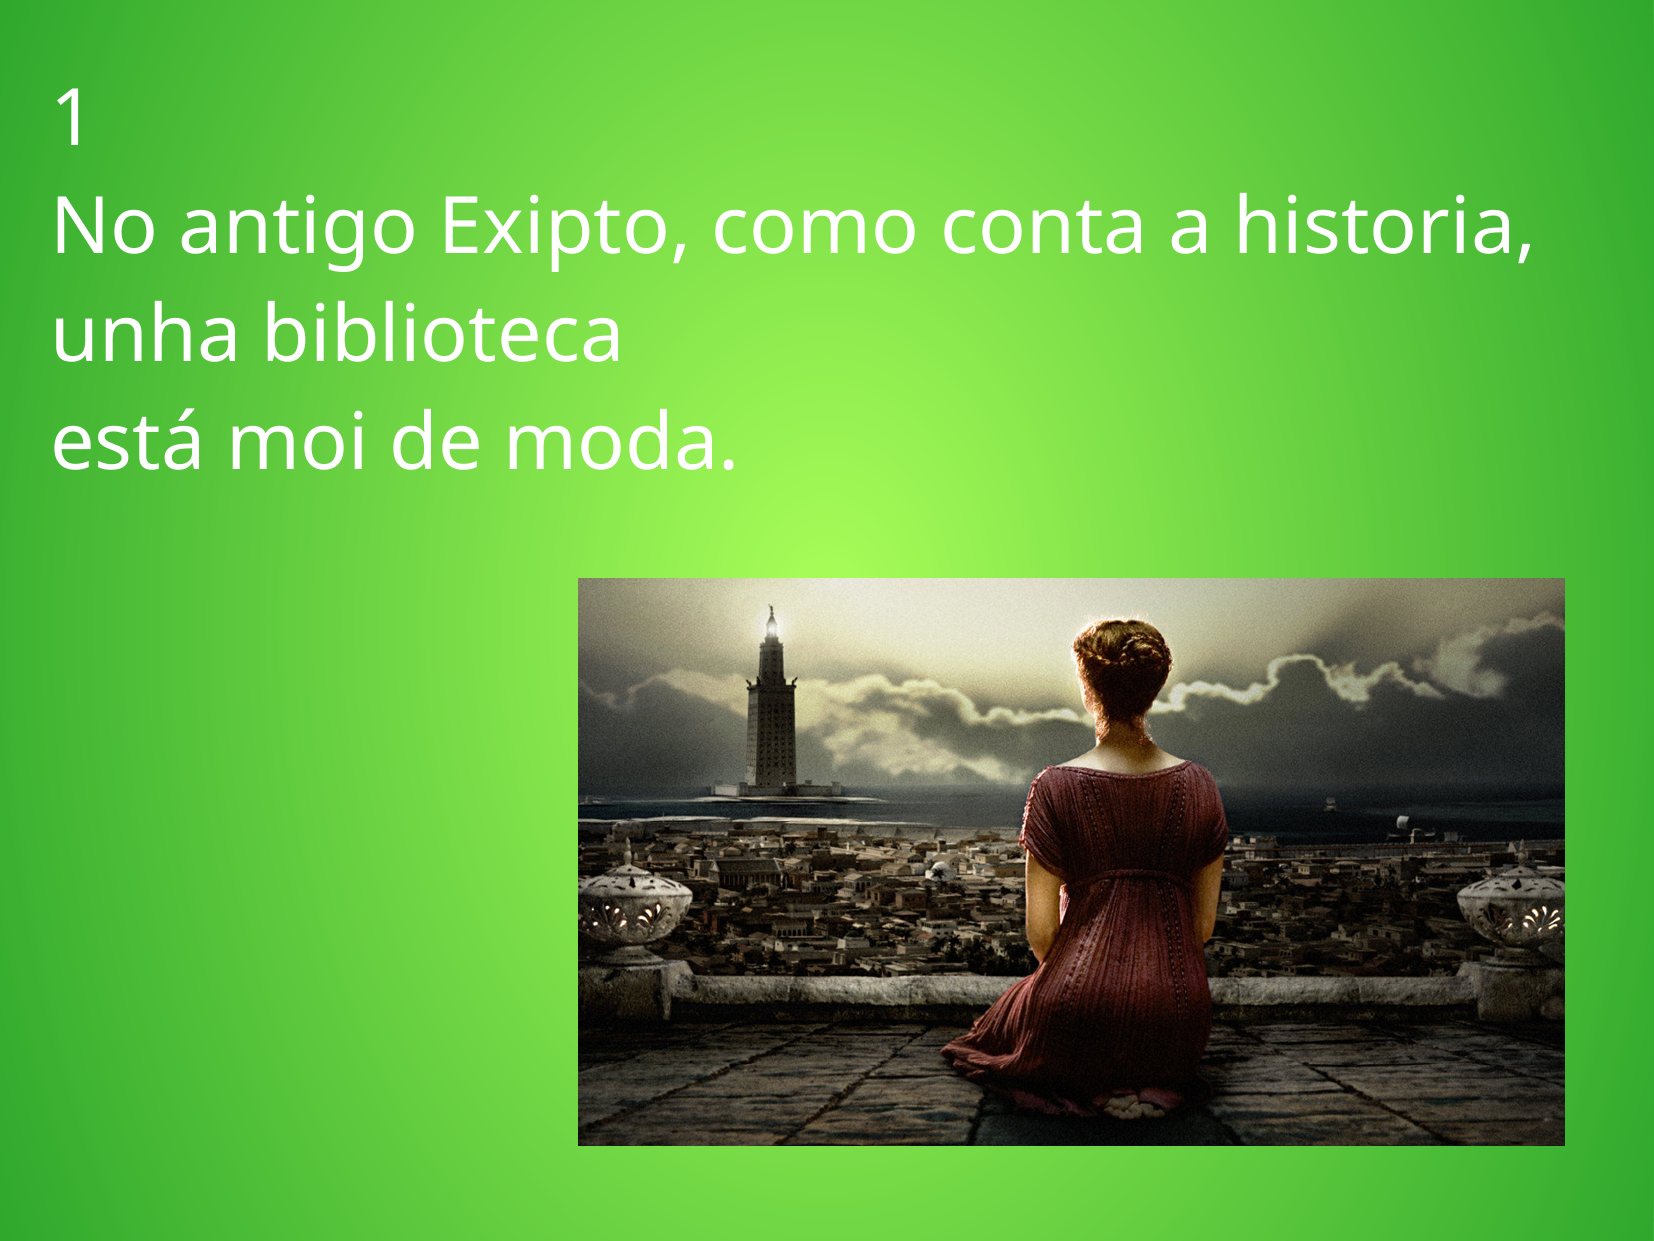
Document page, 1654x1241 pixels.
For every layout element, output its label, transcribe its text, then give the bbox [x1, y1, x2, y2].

text_box 1 No antigo Exipto, como conta a historia, unha biblioteca está moi de moda. [35, 53, 1654, 649]
picture [578, 578, 1565, 1146]
